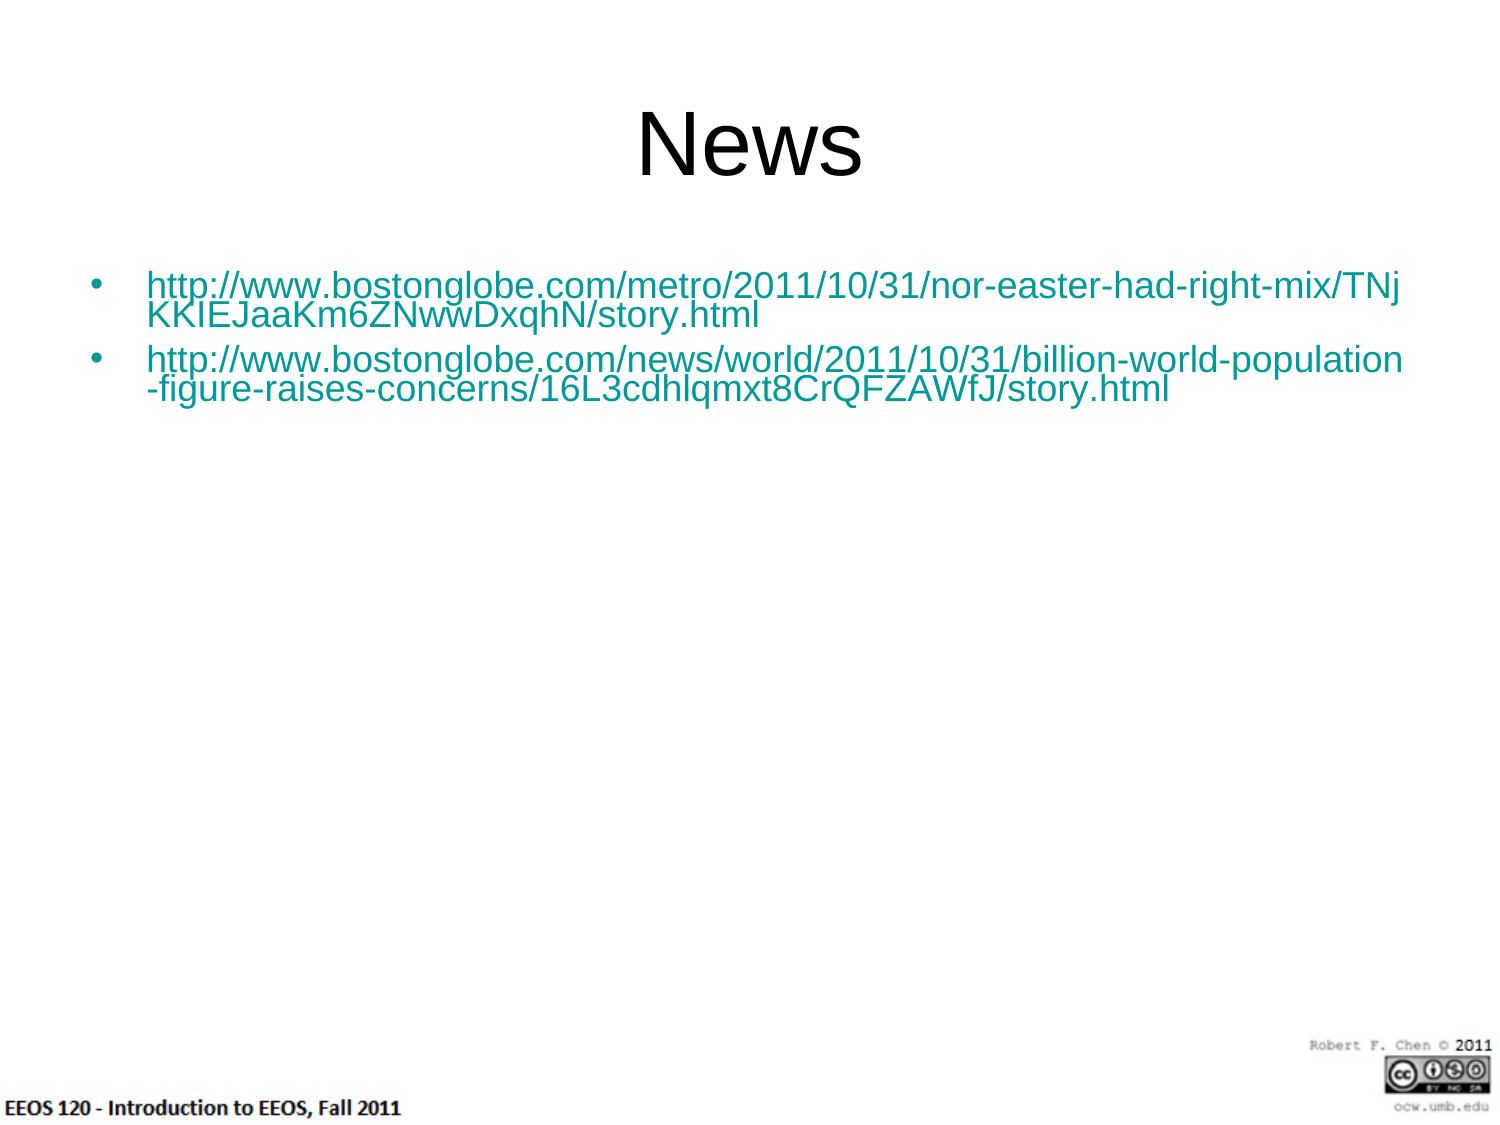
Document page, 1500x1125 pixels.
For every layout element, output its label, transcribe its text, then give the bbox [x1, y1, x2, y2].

title News [75, 45, 1426, 233]
picture [1299, 1029, 1500, 1125]
list http://www.bostonglobe.com/metro/2011/10/31/nor-easter-had-right-mix/TNjKKIEJaaKm6ZNwwDxqhN/story.html http://www.bostonglobe.com/news/world/2011/10/31/billion-world-population-figure-raises-concerns/16L3cdhlqmxt8CrQFZAWfJ/story.html [75, 262, 1426, 1006]
picture [0, 1090, 406, 1125]
